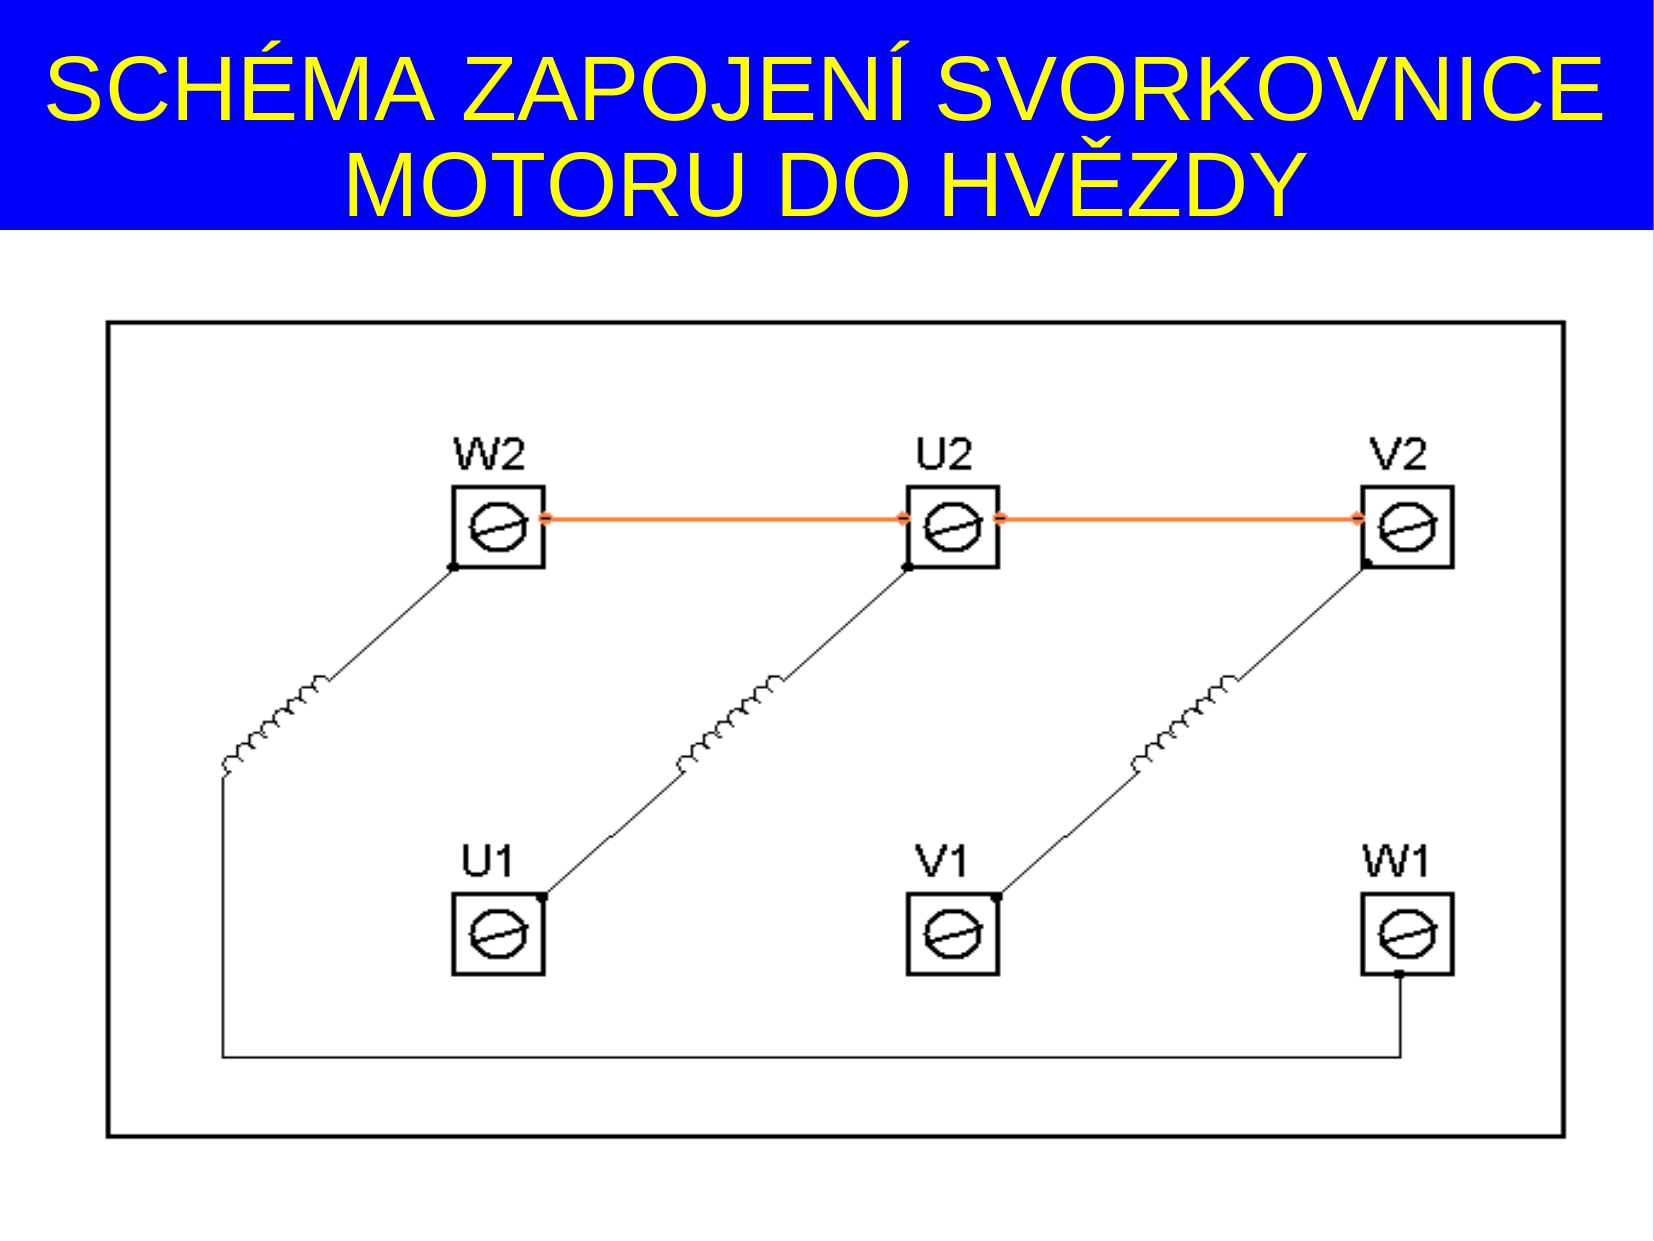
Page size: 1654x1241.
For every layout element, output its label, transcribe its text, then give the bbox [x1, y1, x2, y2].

picture [0, 230, 1654, 1241]
title SCHÉMA ZAPOJENÍ SVORKOVNICE MOTORU DO HVĚZDY [0, 29, 1654, 230]
